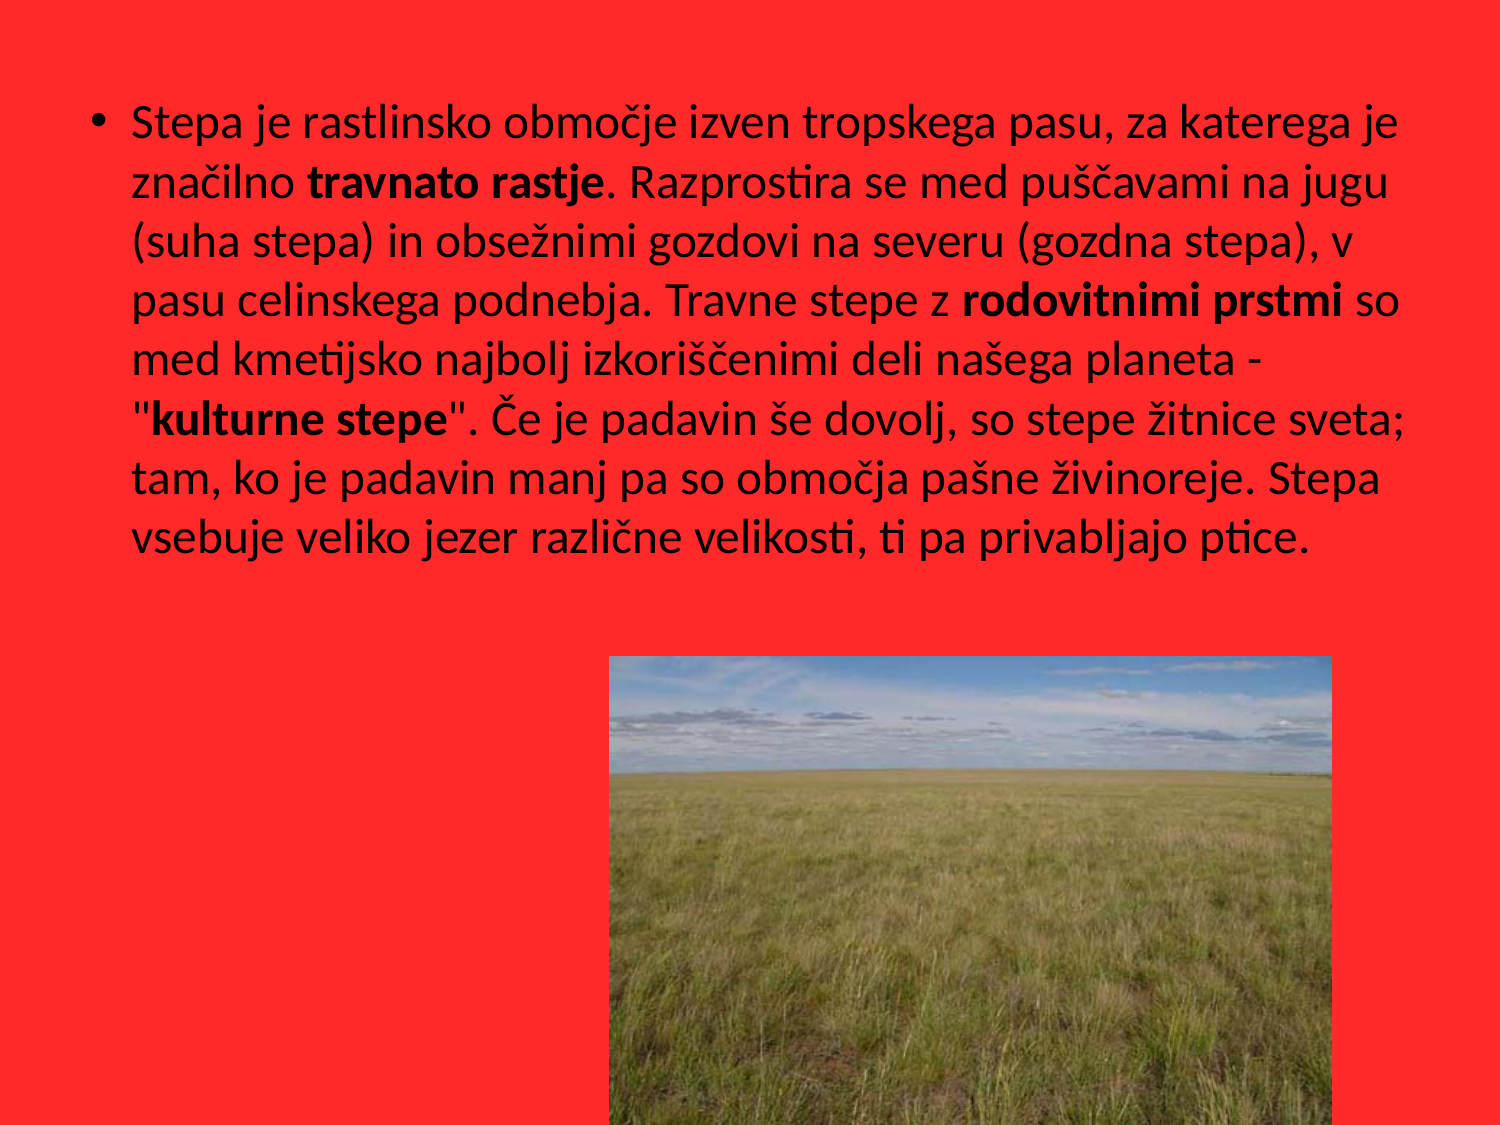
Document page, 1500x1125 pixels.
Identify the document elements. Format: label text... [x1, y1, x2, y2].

picture [609, 656, 1332, 1125]
list Stepa je rastlinsko območje izven tropskega pasu, za katerega je značilno travnato rastje. Razprostira se med puščavami na jugu (suha stepa) in obsežnimi gozdovi na severu (gozdna stepa), v pasu celinskega podnebja. Travne stepe z rodovitnimi prstmi so med kmetijsko najbolj izkoriščenimi deli našega planeta - "kulturne stepe". Če je padavin še dovolj, so stepe žitnice sveta; tam, ko je padavin manj pa so območja pašne živinoreje. Stepa vsebuje veliko jezer različne velikosti, ti pa privabljajo ptice. [75, 82, 1425, 633]
